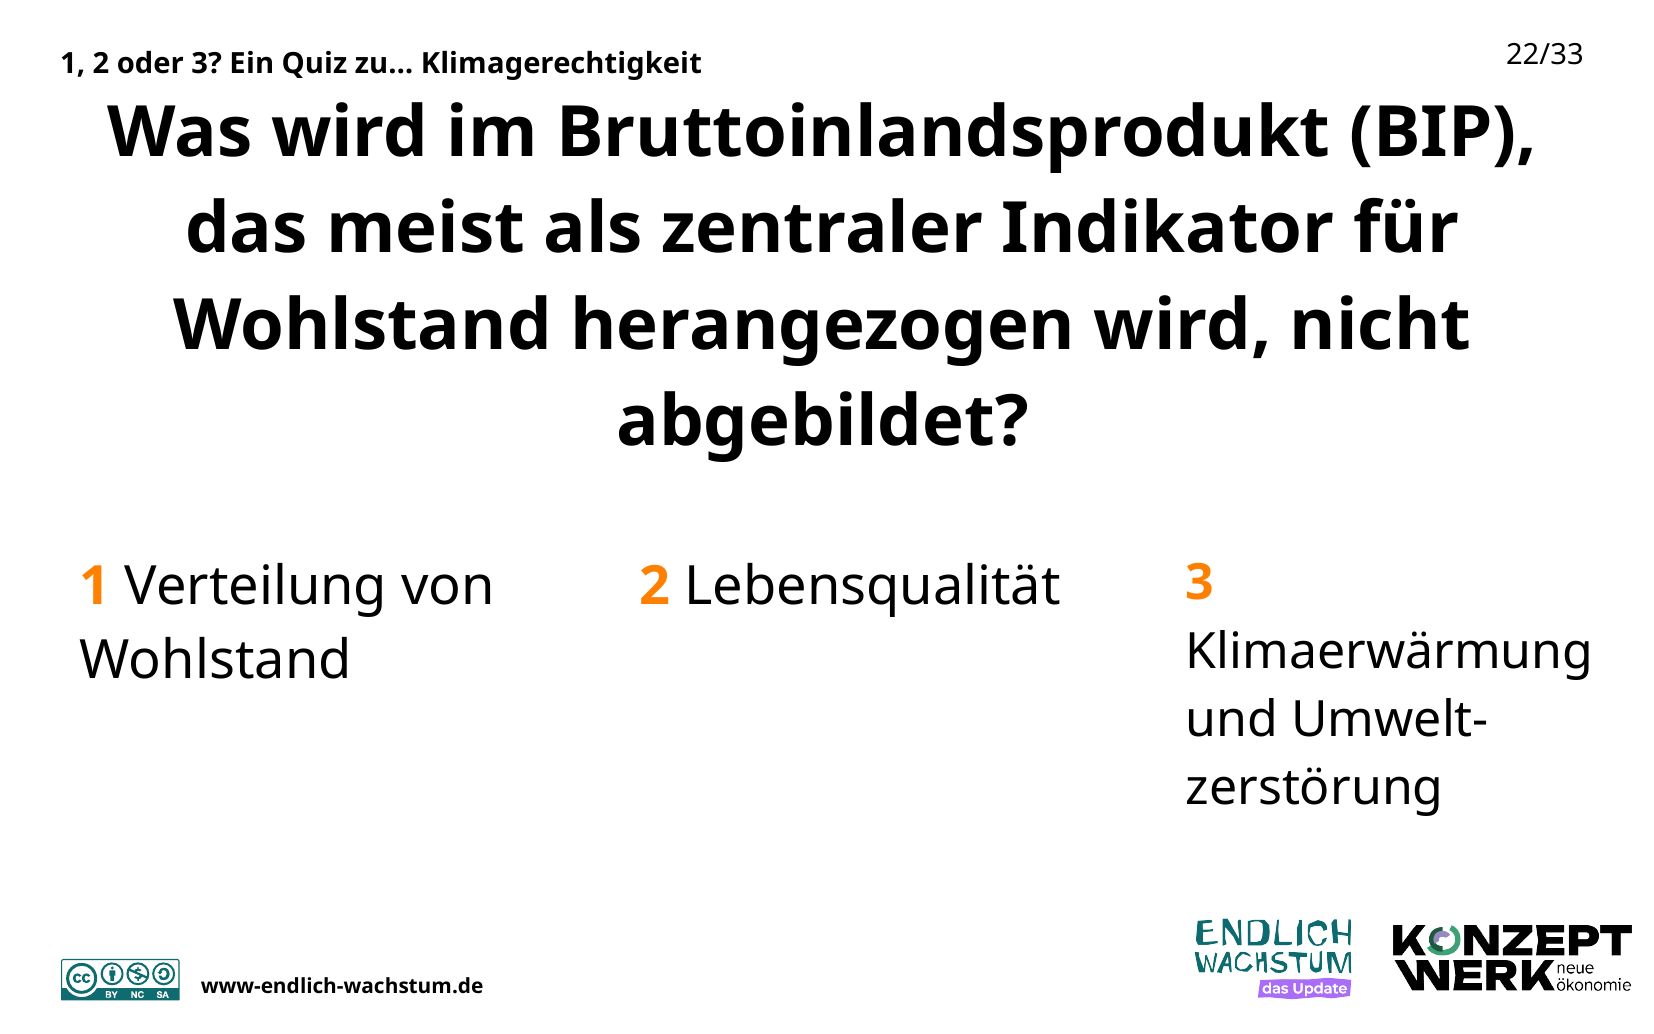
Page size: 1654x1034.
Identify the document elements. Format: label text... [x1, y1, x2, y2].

text_box 3 Klimaerwärmung und Umwelt-zerstörung [1099, 538, 1632, 778]
picture [1387, 917, 1636, 997]
picture [1176, 900, 1374, 1011]
title Was wird im Bruttoinlandsprodukt (BIP), das meist als zentraler Indikator für Wohlstand herangezogen wird, nicht abgebildet? [107, 80, 1596, 610]
text_box 2 Lebensqualität [553, 538, 1094, 747]
text_box 1 Verteilung von Wohlstand [0, 538, 517, 796]
